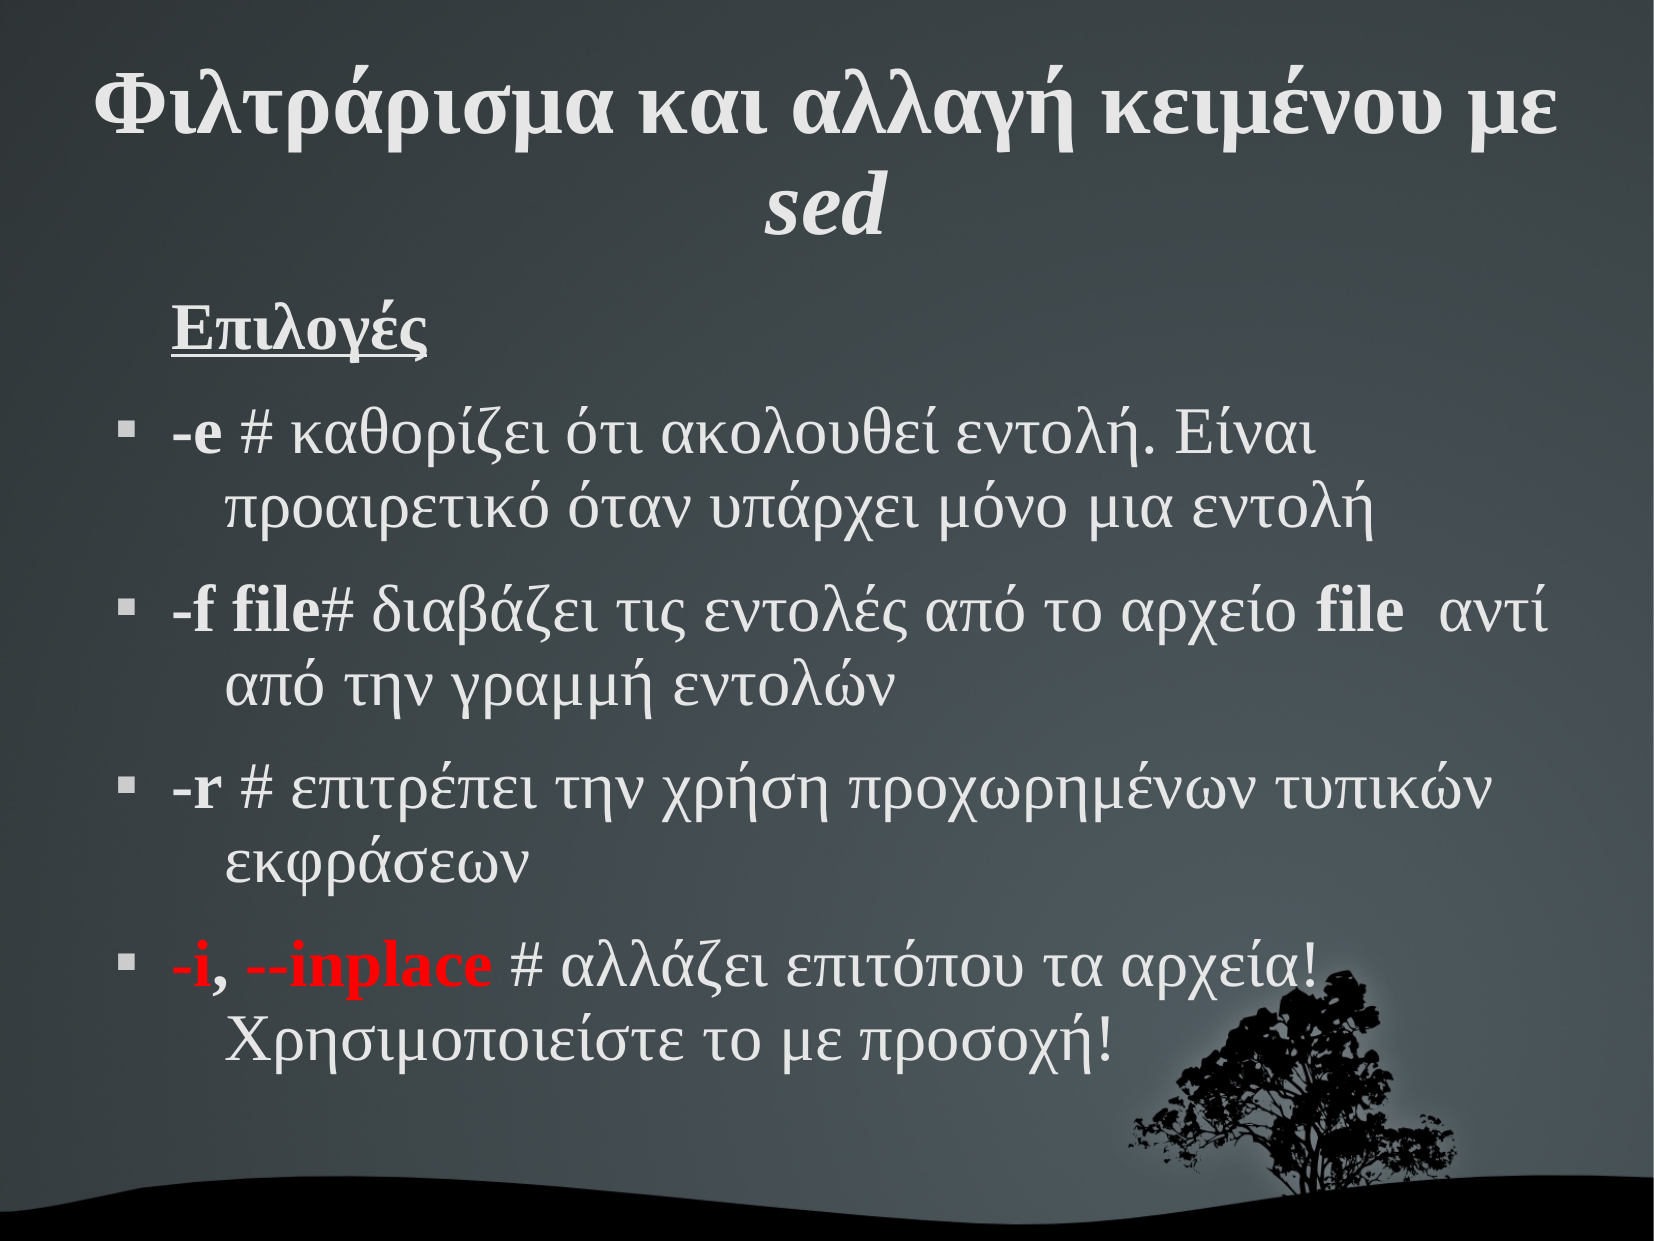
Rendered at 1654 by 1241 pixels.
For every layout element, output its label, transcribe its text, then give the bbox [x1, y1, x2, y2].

title Φιλτράρισμα και αλλαγή κειμένου με sed [82, 33, 1571, 273]
picture [0, 0, 1654, 1241]
list Επιλογές -e # καθορίζει ότι ακολουθεί εντολή. Είναι προαιρετικό όταν υπάρχει μόνο μια εντολή -f file# διαβάζει τις εντολές από το αρχείο file αντί από την γραμμή εντολών -r # επιτρέπει την χρήση προχωρημένων τυπικών εκφράσεων -i, --inplace # αλλάζει επιτόπου τα αρχεία! Χρησιμοποιείστε το με προσοχή! [82, 290, 1571, 1168]
